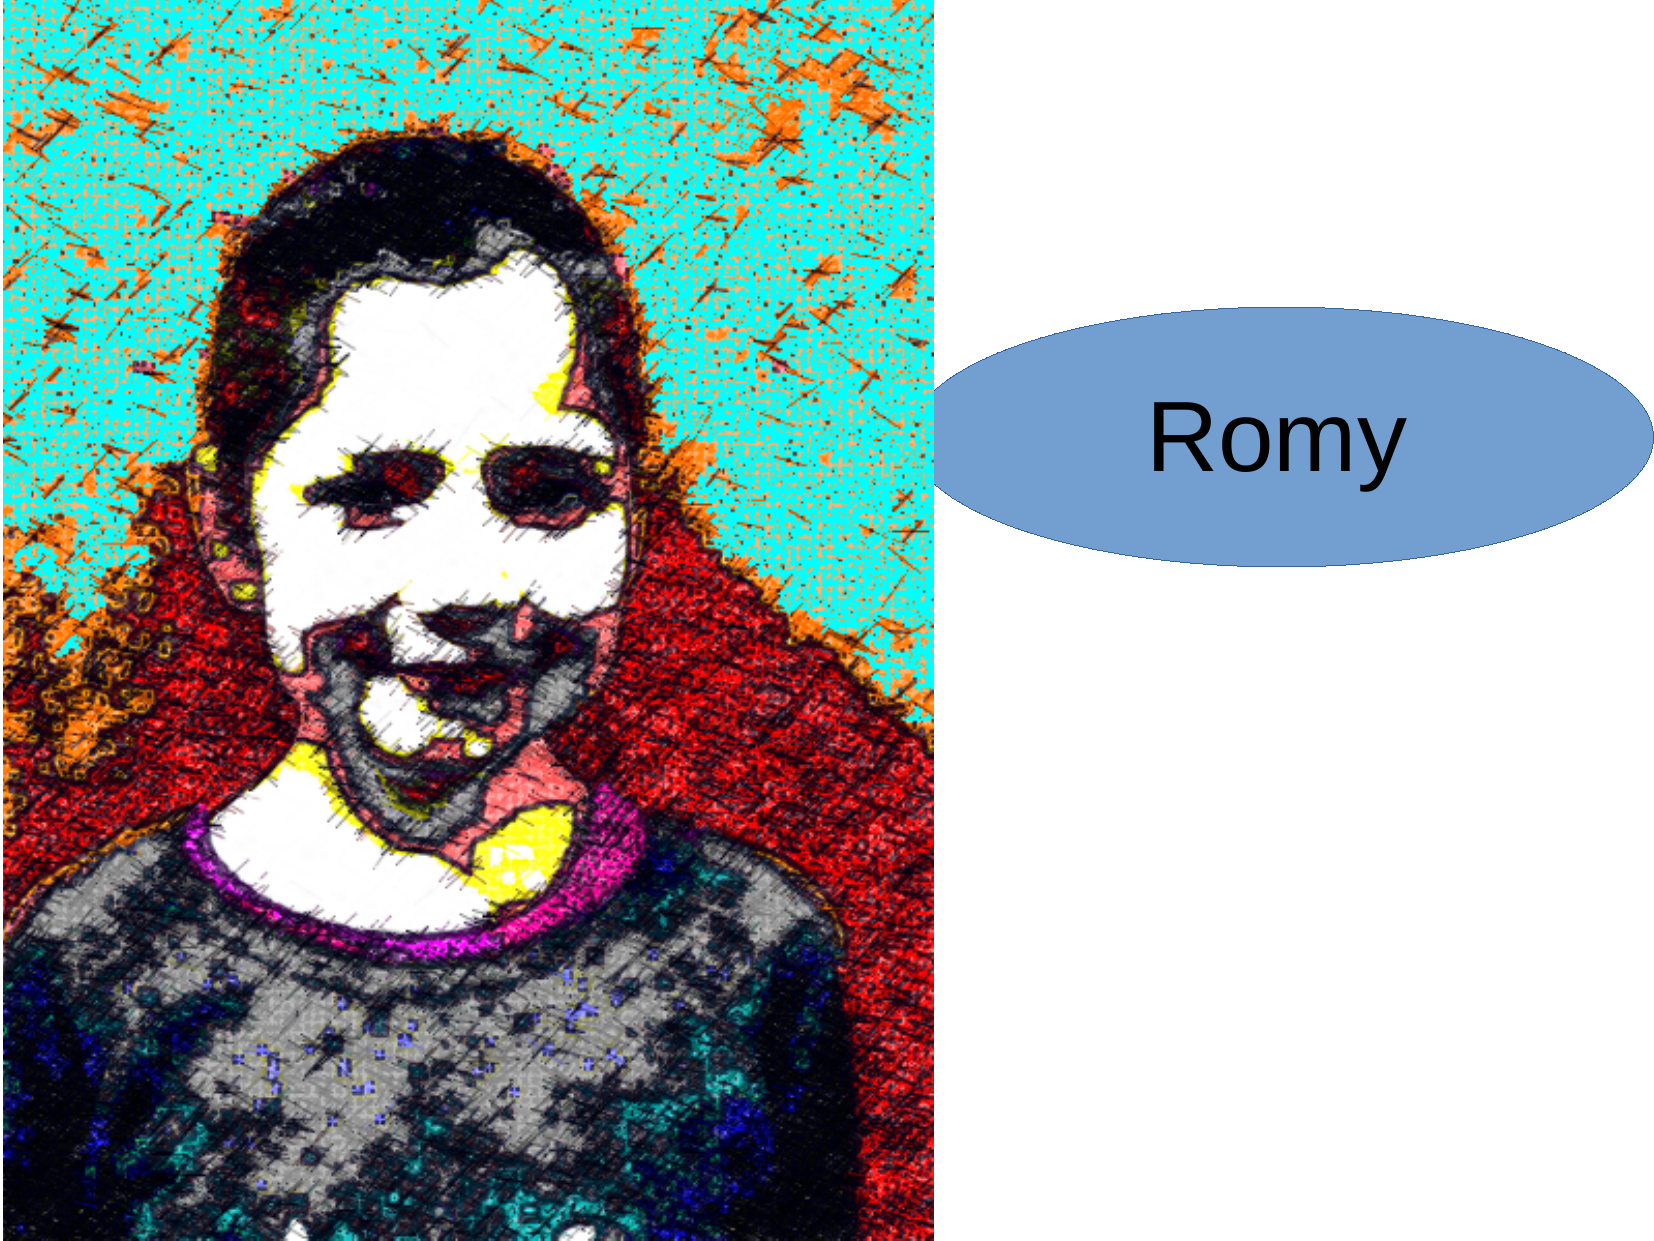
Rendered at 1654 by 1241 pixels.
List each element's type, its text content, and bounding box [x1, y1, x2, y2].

text_box Romy [934, 307, 1654, 567]
picture [3, 0, 934, 1241]
